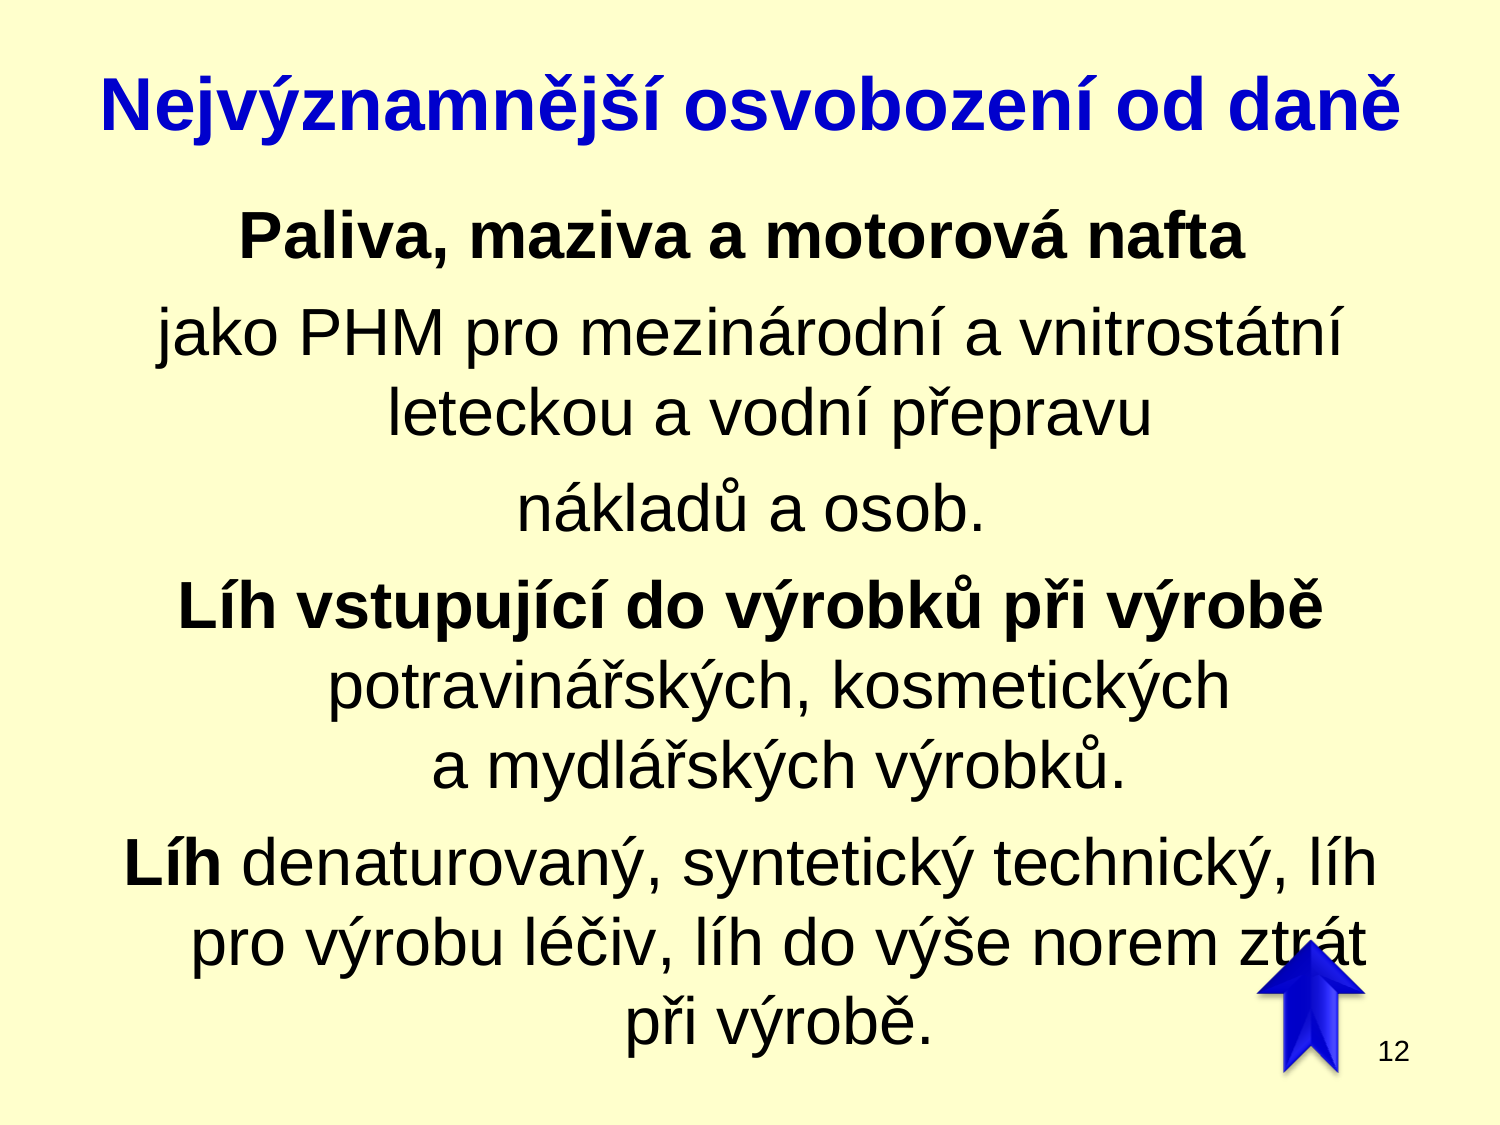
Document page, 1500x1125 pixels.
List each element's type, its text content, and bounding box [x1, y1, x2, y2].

title Nejvýznamnější osvobození od daně [76, 30, 1427, 171]
list Paliva, maziva a motorová nafta jako PHM pro mezinárodní a vnitrostátní leteckou a vodní přepravu nákladů a osob. Líh vstupující do výrobků při výrobě potravinářských, kosmetických a mydlářských výrobků. Líh denaturovaný, syntetický technický, líh pro výrobu léčiv, líh do výše norem ztrát při výrobě. [76, 184, 1427, 1083]
text_box <číslo> [1074, 1024, 1426, 1103]
picture [1247, 934, 1375, 1087]
